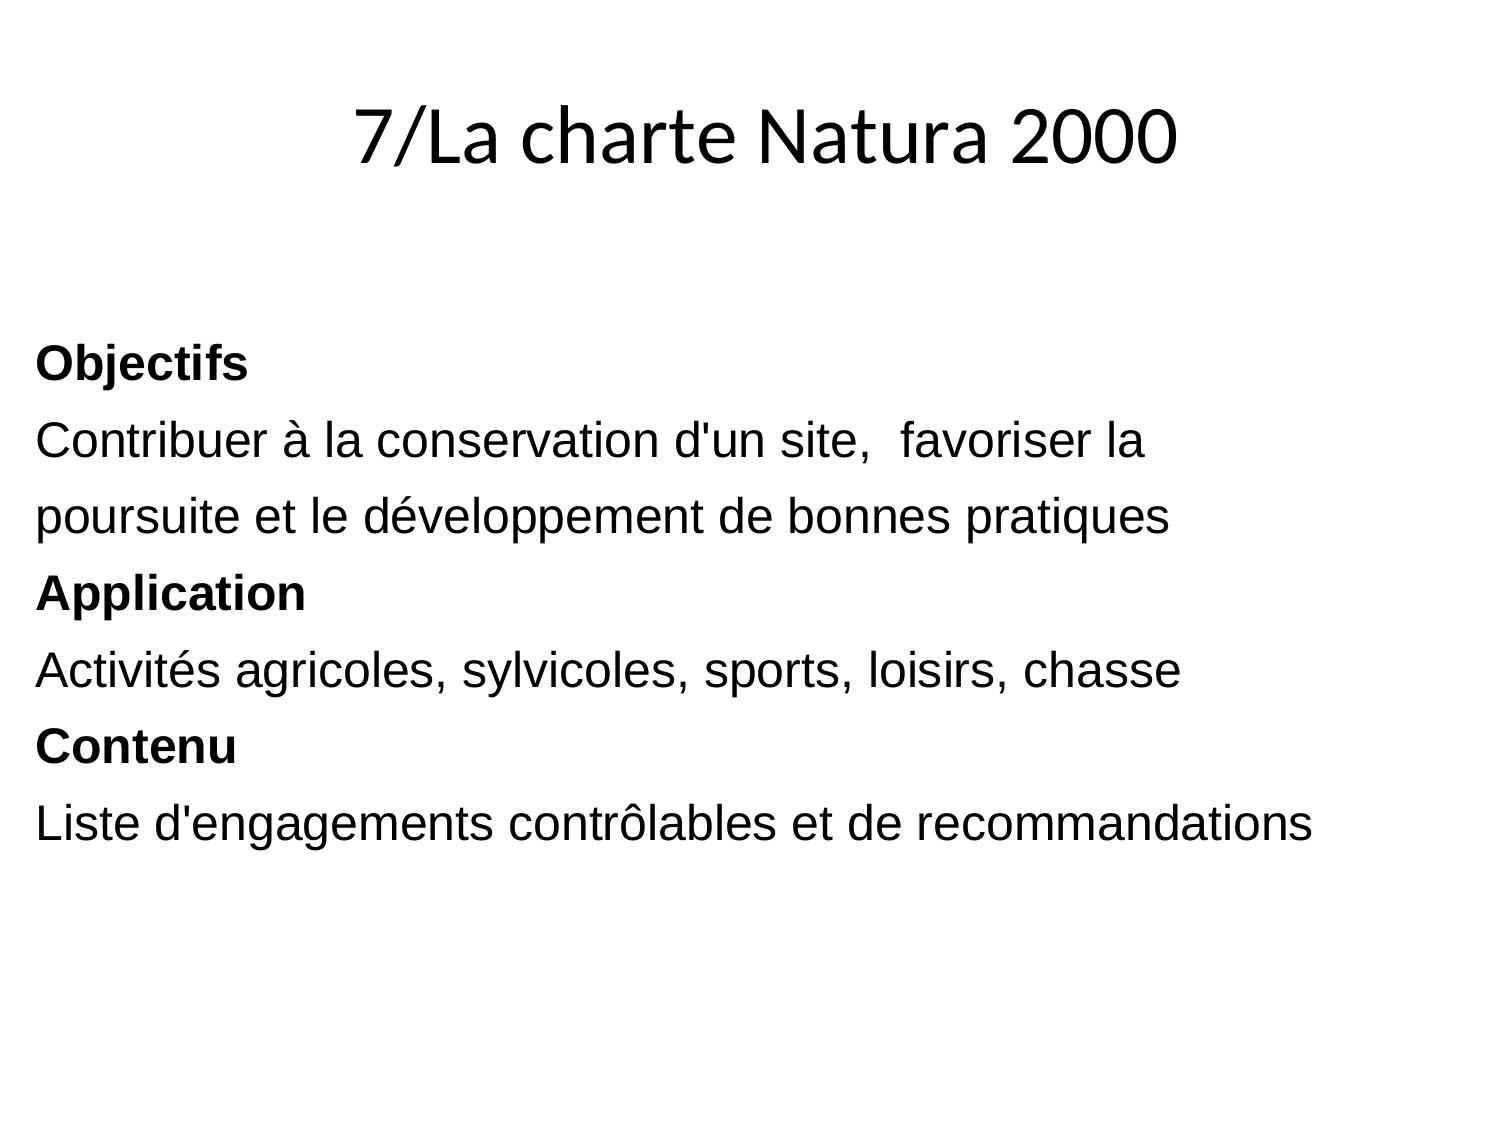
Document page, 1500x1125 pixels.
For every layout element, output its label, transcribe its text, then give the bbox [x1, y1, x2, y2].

title 7/La charte Natura 2000 [84, 52, 1447, 207]
subtitle Objectifs Contribuer à la conservation d'un site, favoriser la poursuite et le développement de bonnes pratiques Application Activités agricoles, sylvicoles, sports, loisirs, chasse Contenu Liste d'engagements contrôlables et de recommandations [35, 236, 1489, 945]
